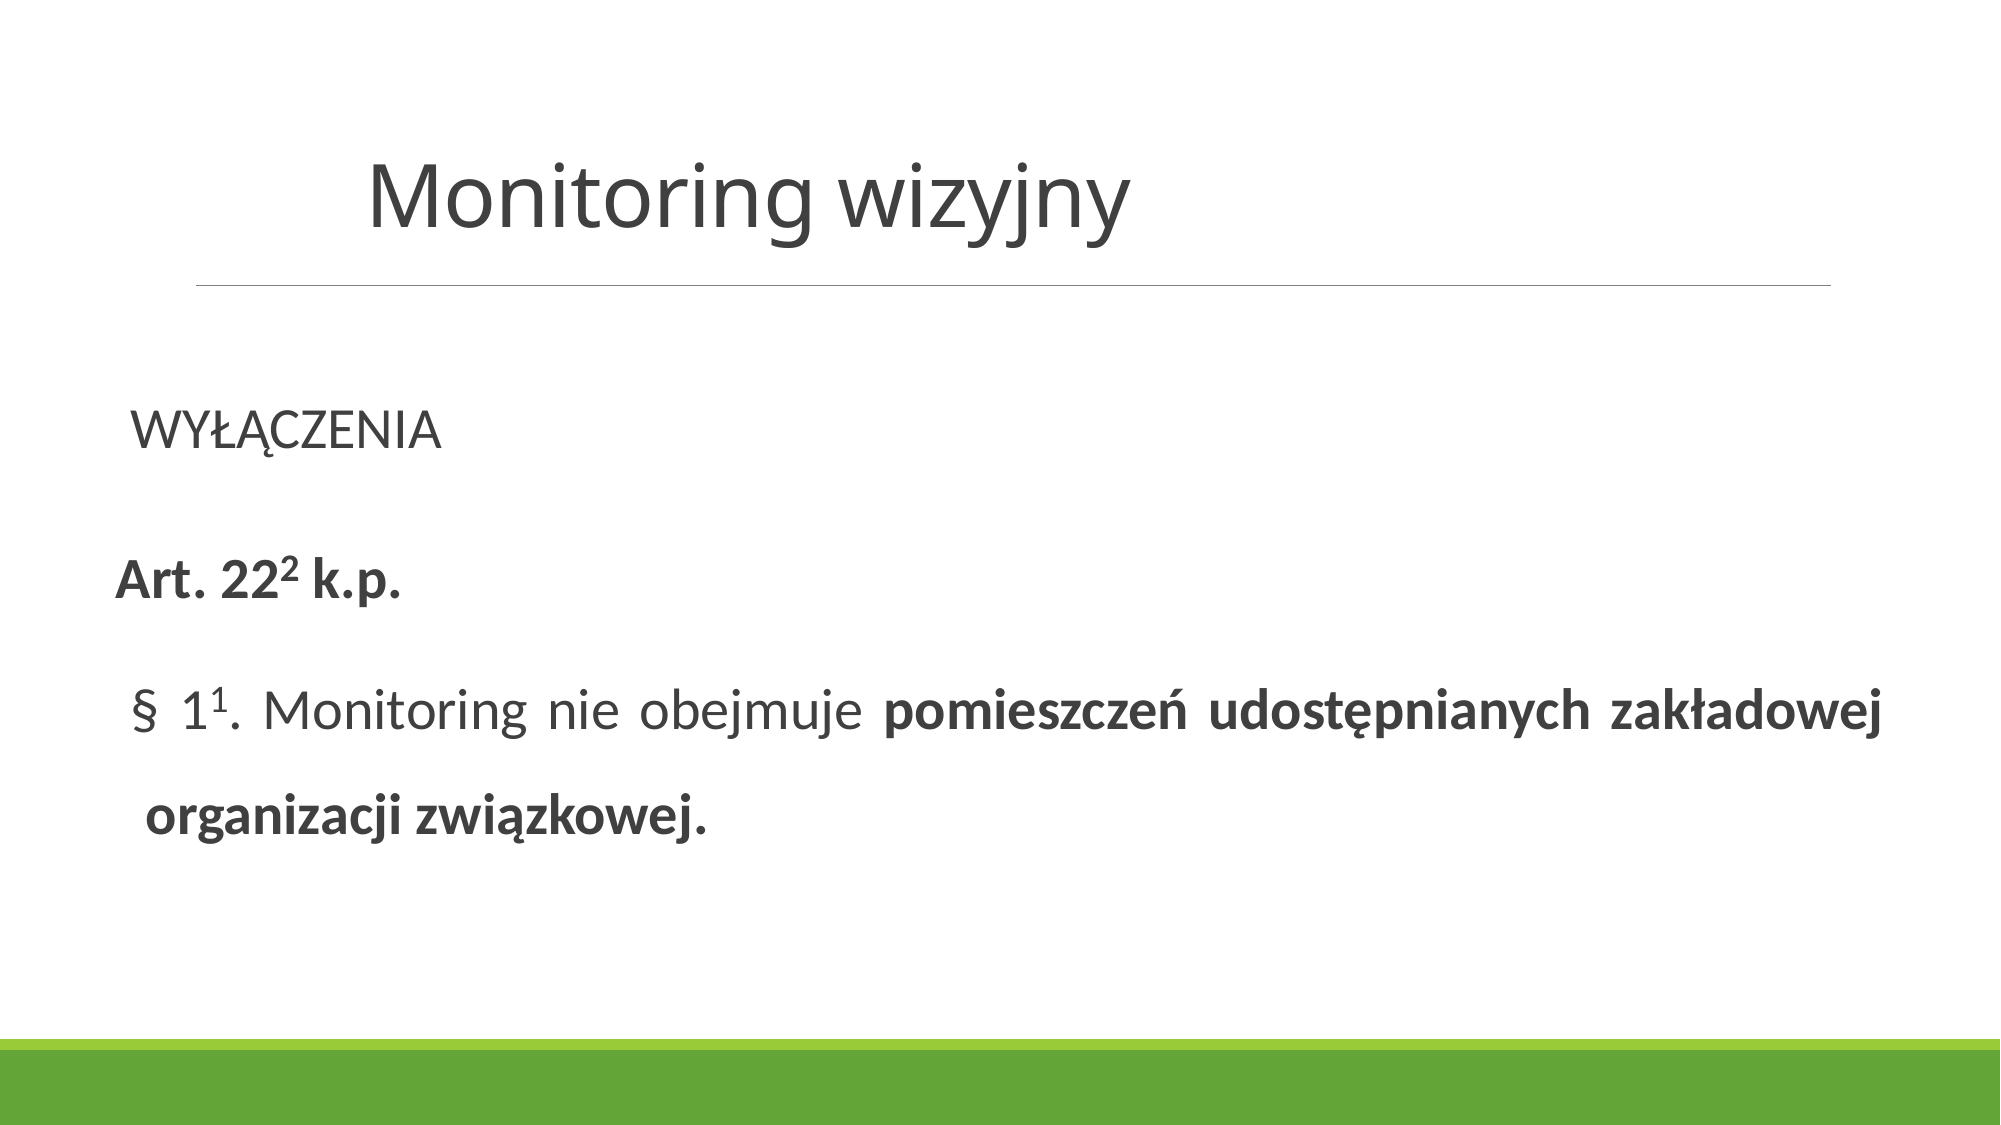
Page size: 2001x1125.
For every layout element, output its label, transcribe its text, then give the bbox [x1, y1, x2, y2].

title Monitoring wizyjny [350, 147, 1688, 253]
list WYŁĄCZENIA Art. 222 k.p. § 11. Monitoring nie obejmuje pomieszczeń udostępnianych zakładowej organizacji związkowej. [115, 390, 1974, 1125]
